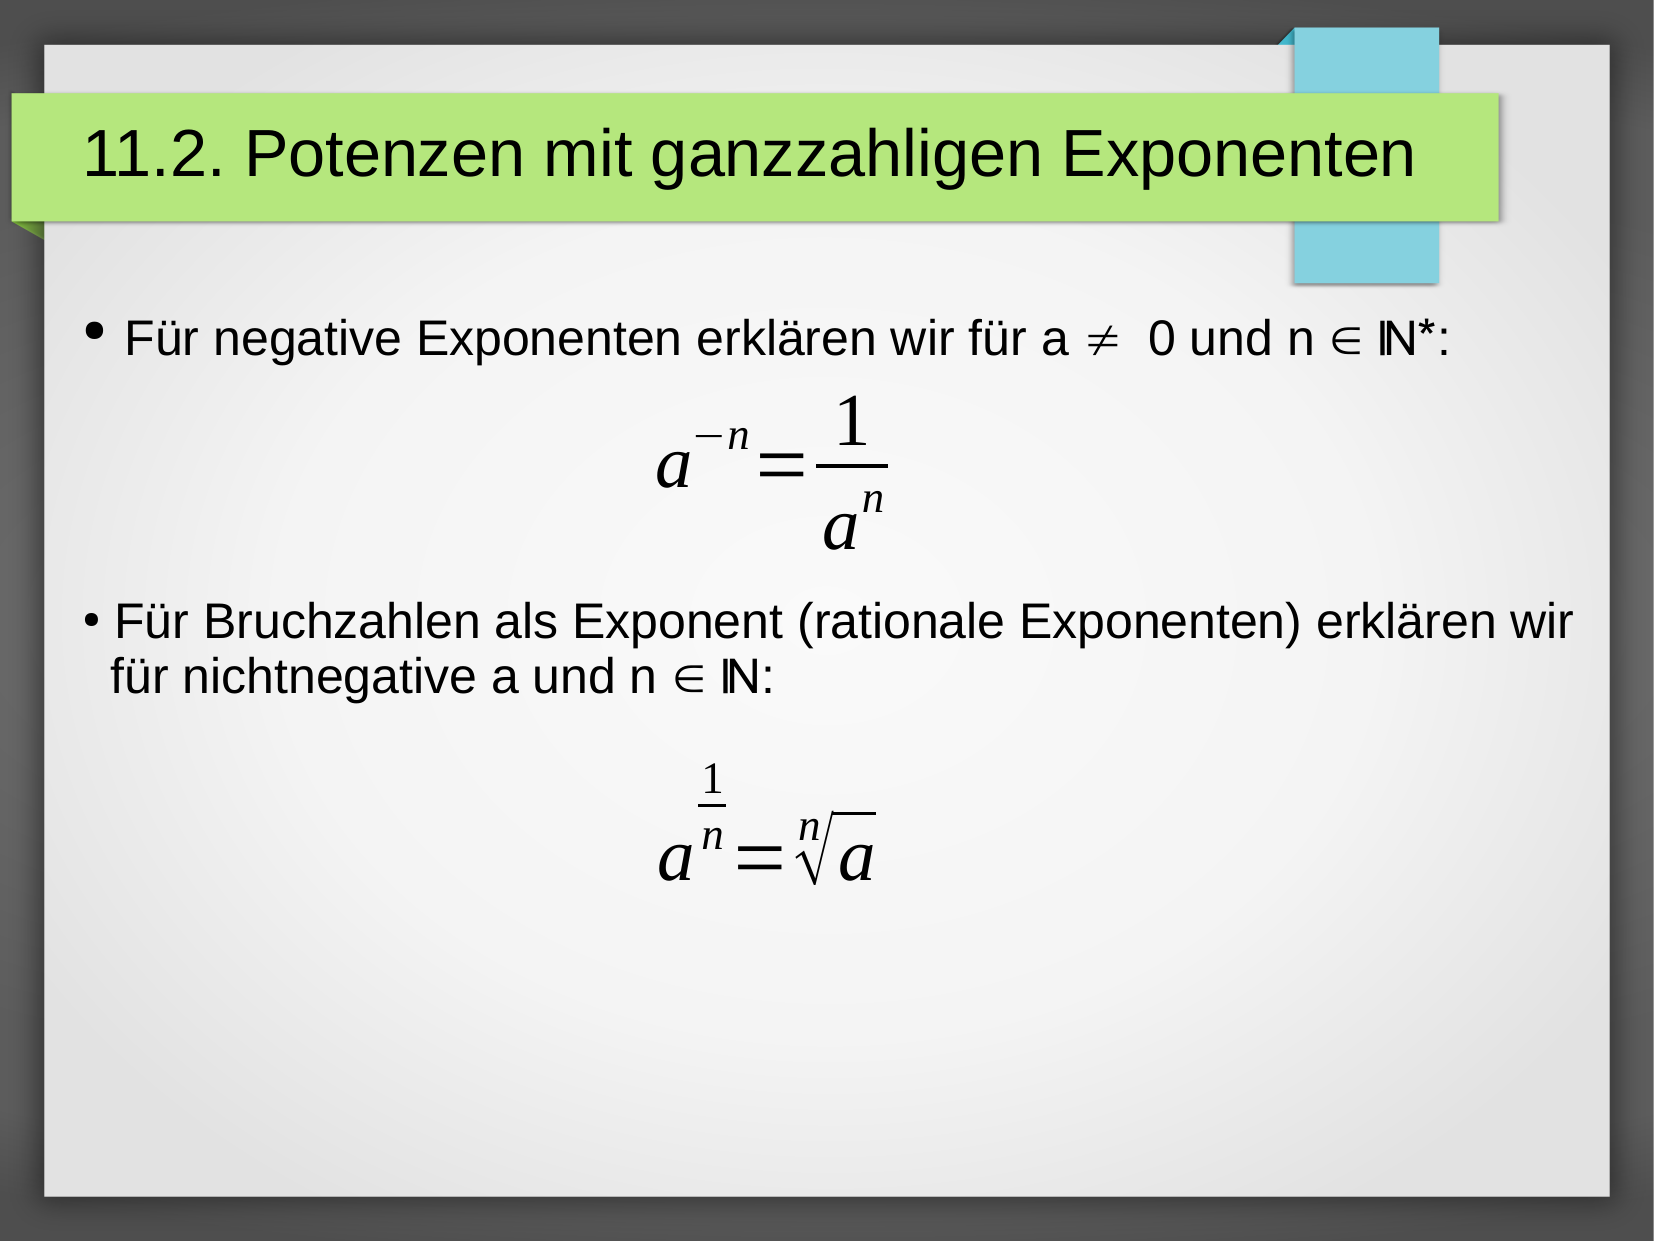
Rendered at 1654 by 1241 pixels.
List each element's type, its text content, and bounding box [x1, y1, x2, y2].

picture [0, 0, 1654, 1241]
subtitle Für negative Exponenten erklären wir für a ≠ 0 und n  ℕ*: Für Bruchzahlen als Exponent (rationale Exponenten) erklären wir für nichtnegative a und n  ℕ: [82, 295, 1595, 1015]
title 11.2. Potenzen mit ganzzahligen Exponenten [82, 78, 1560, 229]
chart [649, 752, 884, 898]
